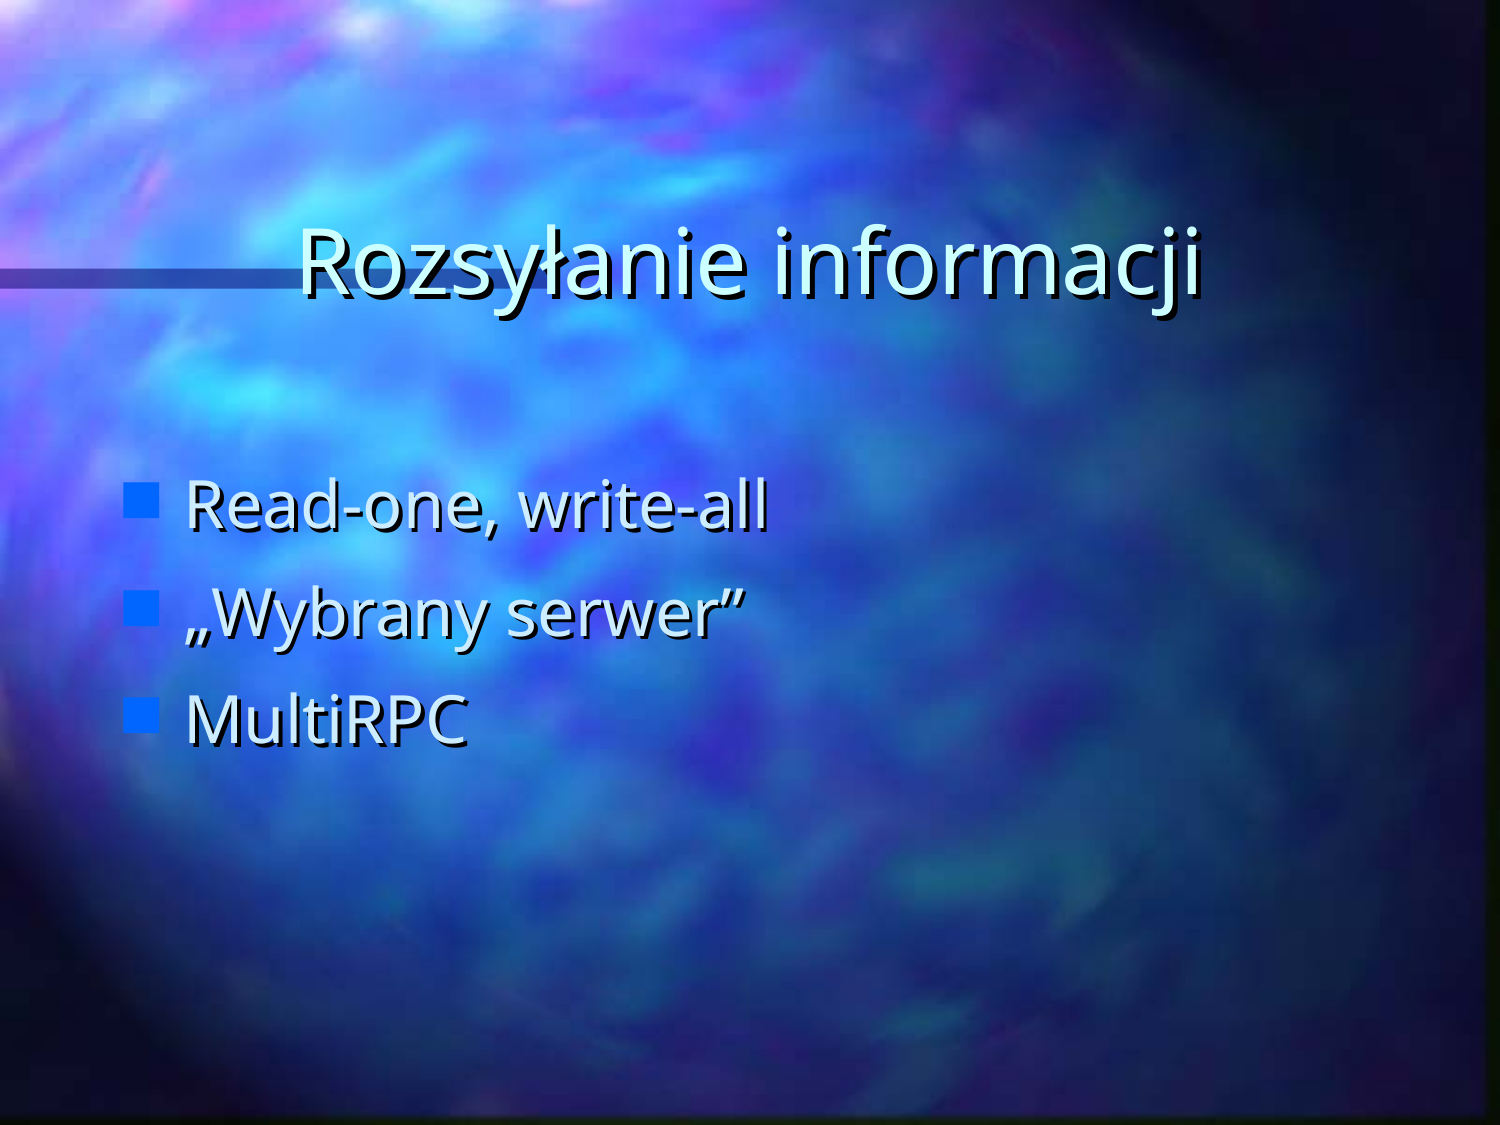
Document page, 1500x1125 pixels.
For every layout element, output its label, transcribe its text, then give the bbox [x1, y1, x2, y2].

title Rozsyłanie informacji [112, 124, 1388, 325]
picture [0, 0, 1500, 1125]
list Read-one, write-all „Wybrany serwer” MultiRPC [112, 449, 1388, 1000]
